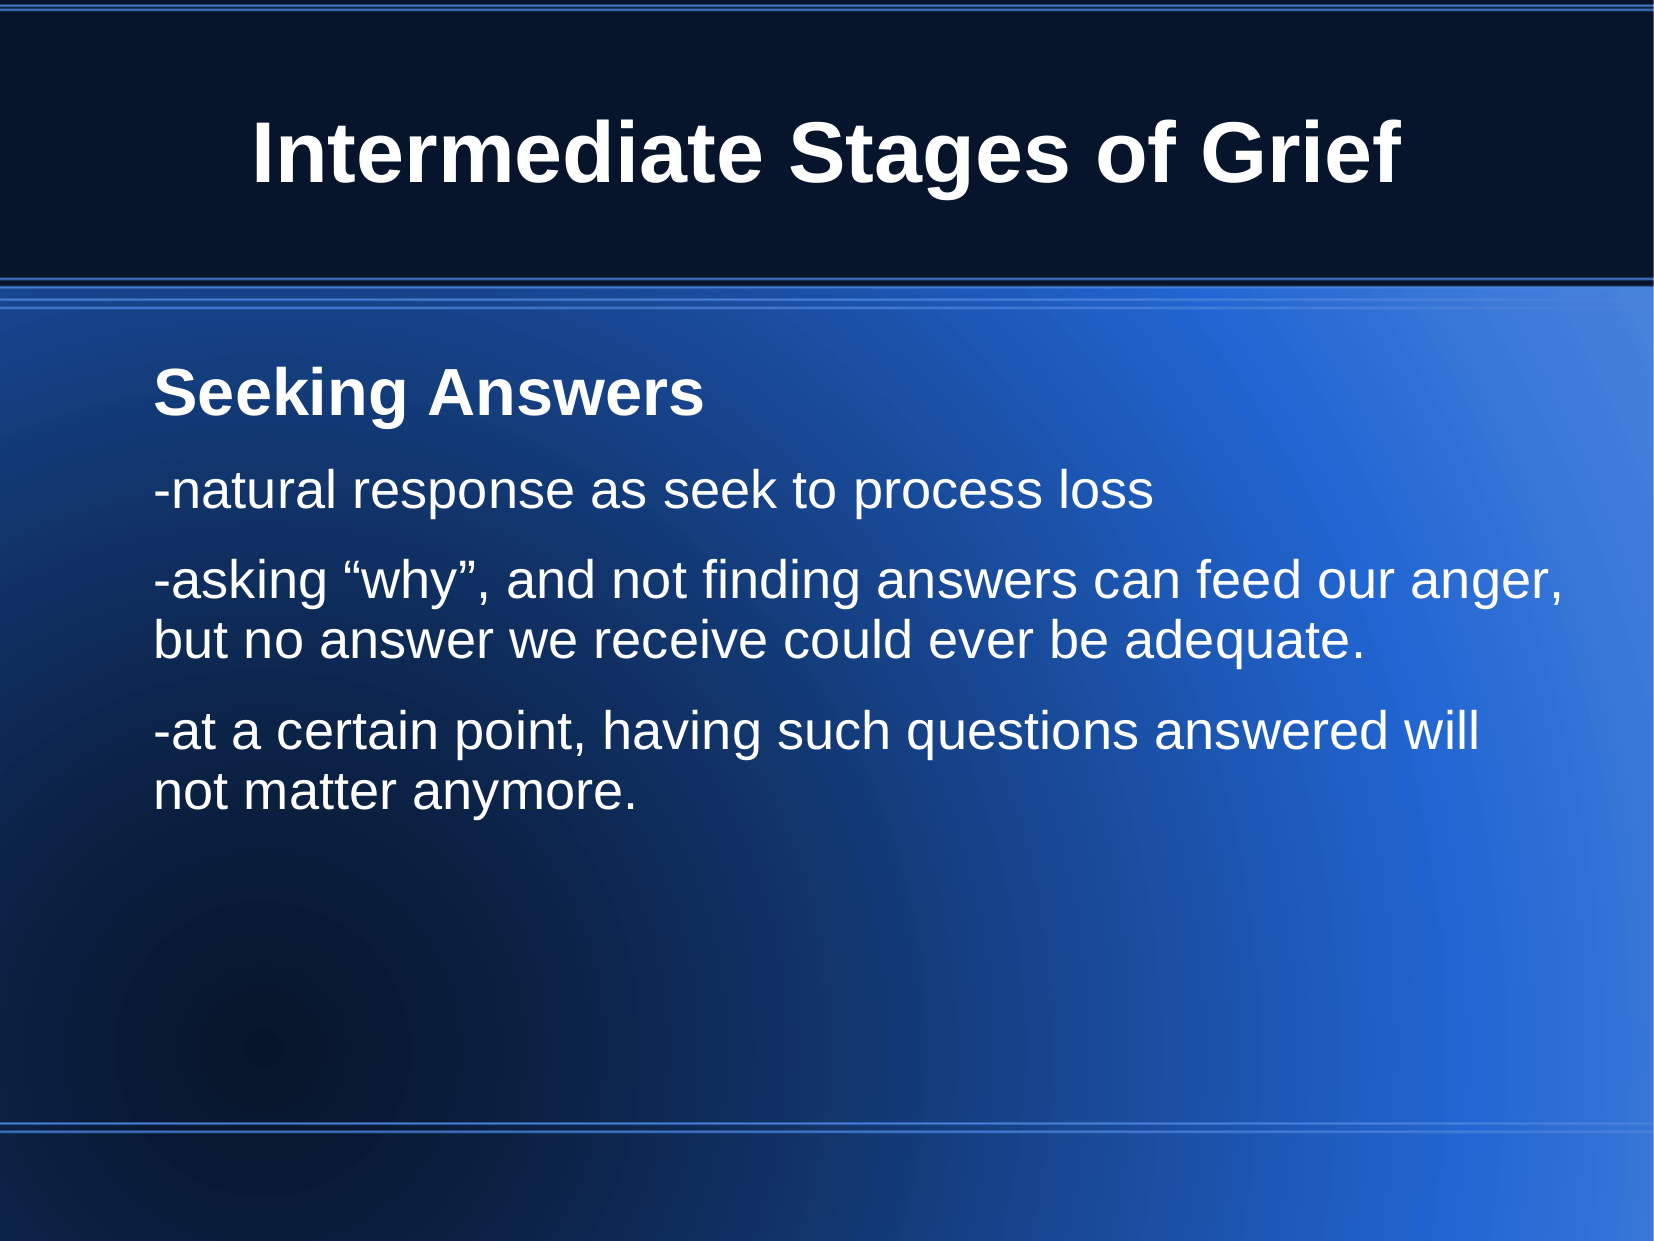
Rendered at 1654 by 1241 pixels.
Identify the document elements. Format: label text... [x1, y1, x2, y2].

title Intermediate Stages of Grief [82, 49, 1571, 257]
picture [0, 0, 1654, 1241]
list Seeking Answers -natural response as seek to process loss -asking “why”, and not finding answers can feed our anger, but no answer we receive could ever be adequate. -at a certain point, having such questions answered will not matter anymore. [82, 355, 1571, 1058]
